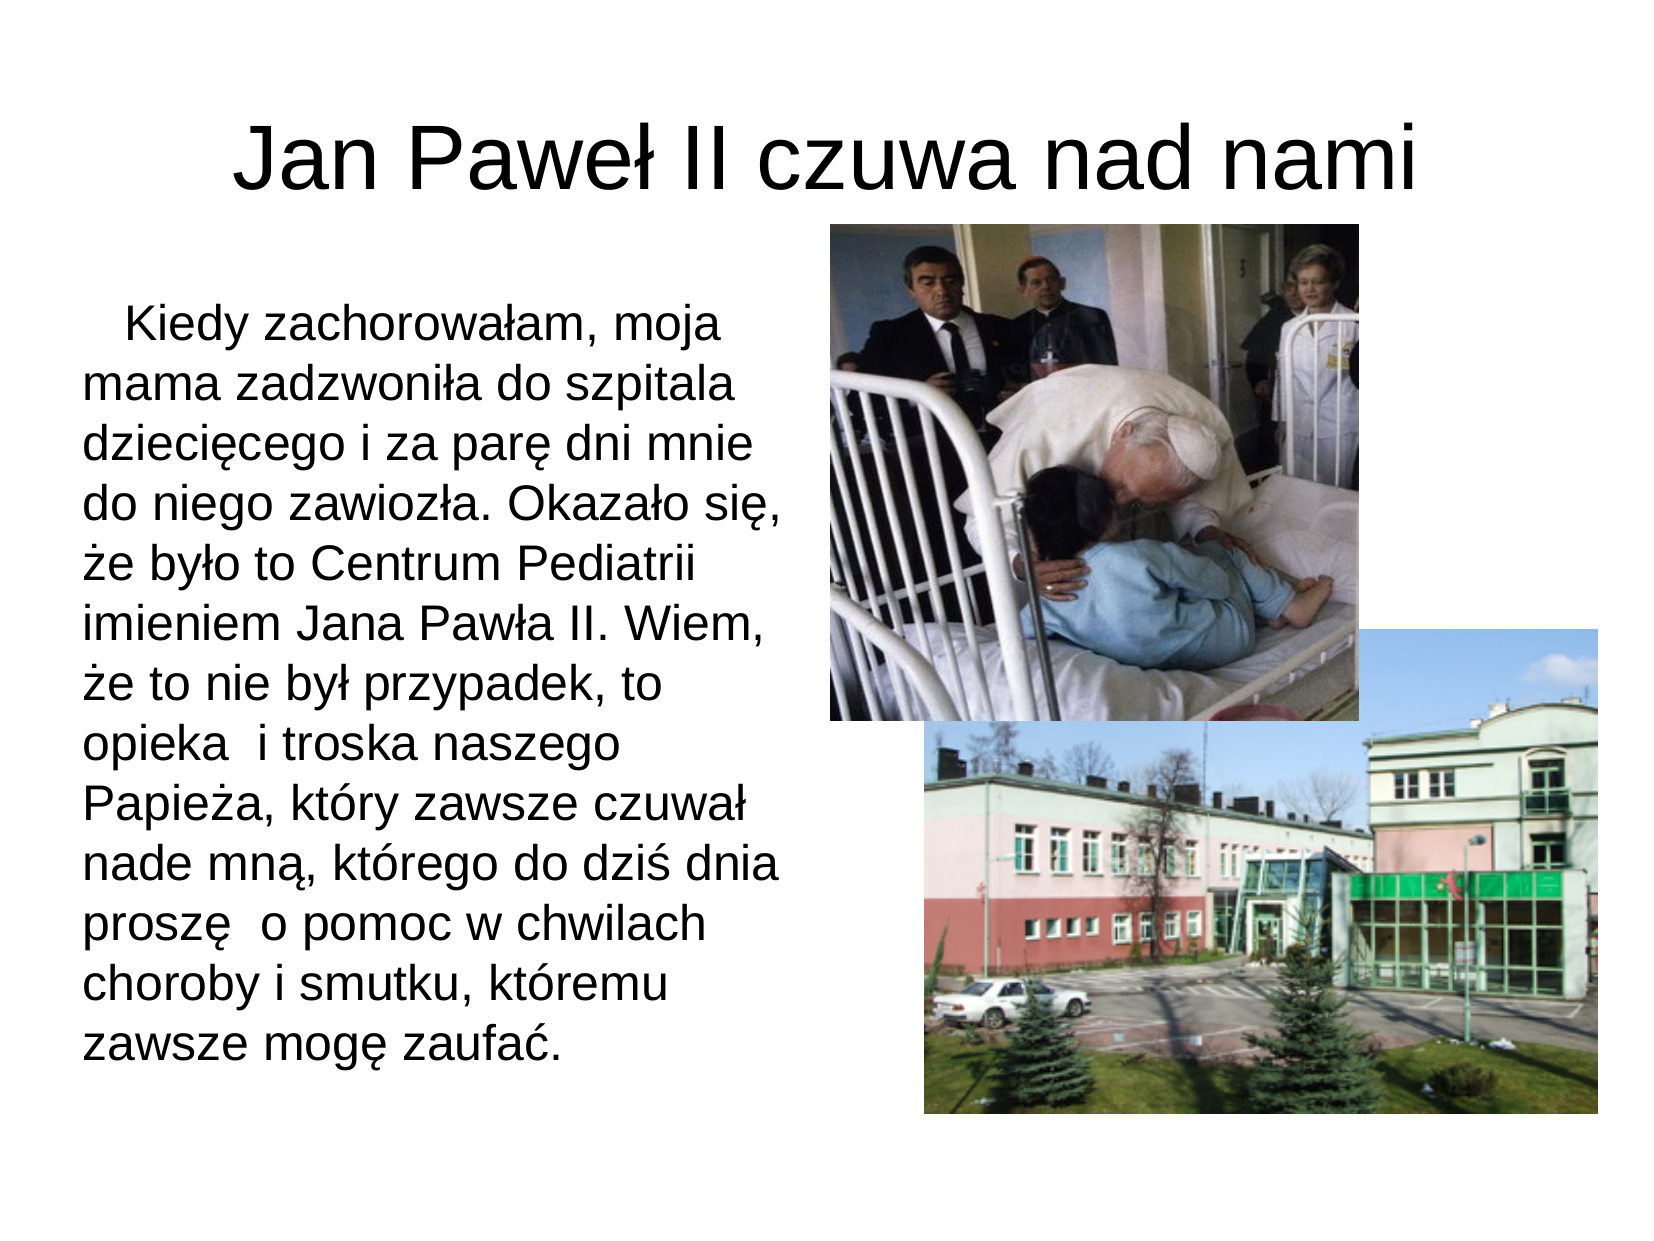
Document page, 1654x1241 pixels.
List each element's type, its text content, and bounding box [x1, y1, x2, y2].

title Jan Paweł II czuwa nad nami [82, 49, 1571, 257]
list Kiedy zachorowałam, moja mama zadzwoniła do szpitala dziecięcego i za parę dni mnie do niego zawiozła. Okazało się, że było to Centrum Pediatrii imieniem Jana Pawła II. Wiem, że to nie był przypadek, to opieka i troska naszego Papieża, który zawsze czuwał nade mną, którego do dziś dnia proszę o pomoc w chwilach choroby i smutku, któremu zawsze mogę zaufać. [82, 290, 809, 1109]
picture [830, 224, 1598, 1115]
